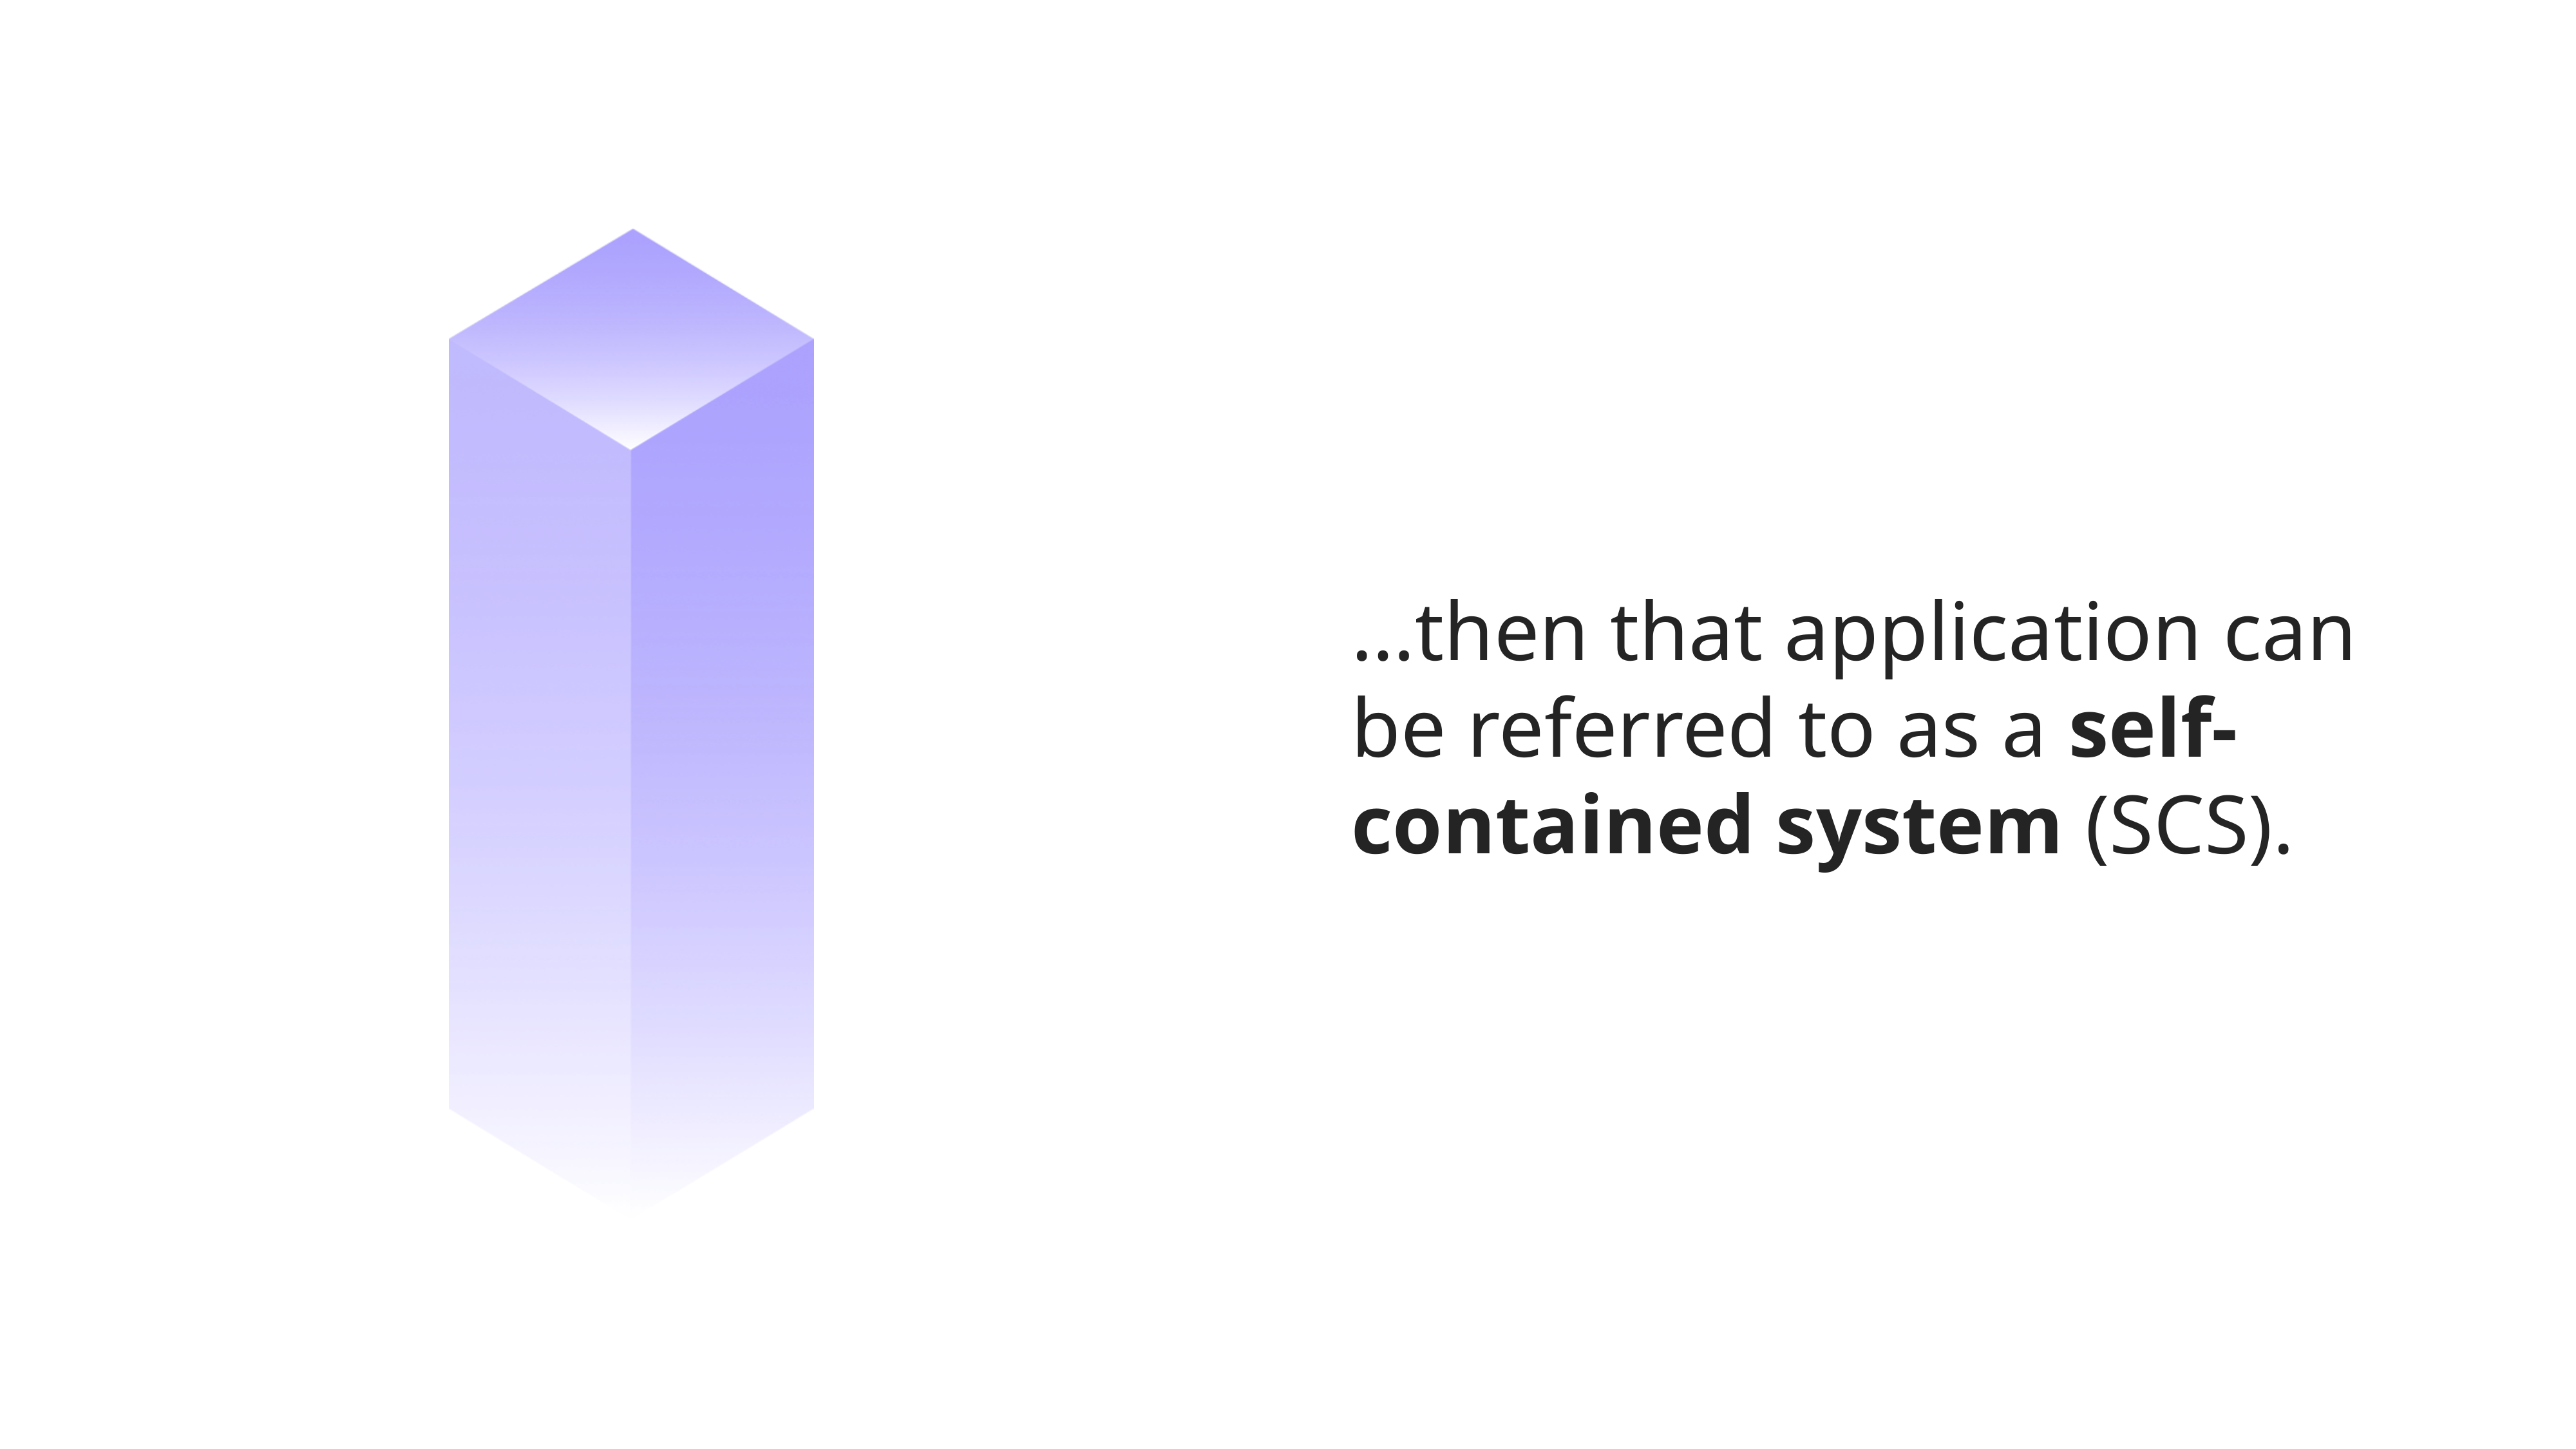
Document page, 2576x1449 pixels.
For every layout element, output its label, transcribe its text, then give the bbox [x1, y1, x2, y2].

picture [449, 229, 814, 1220]
list …then that application can be referred to as a self-contained system (SCS). [1351, 127, 2423, 1322]
